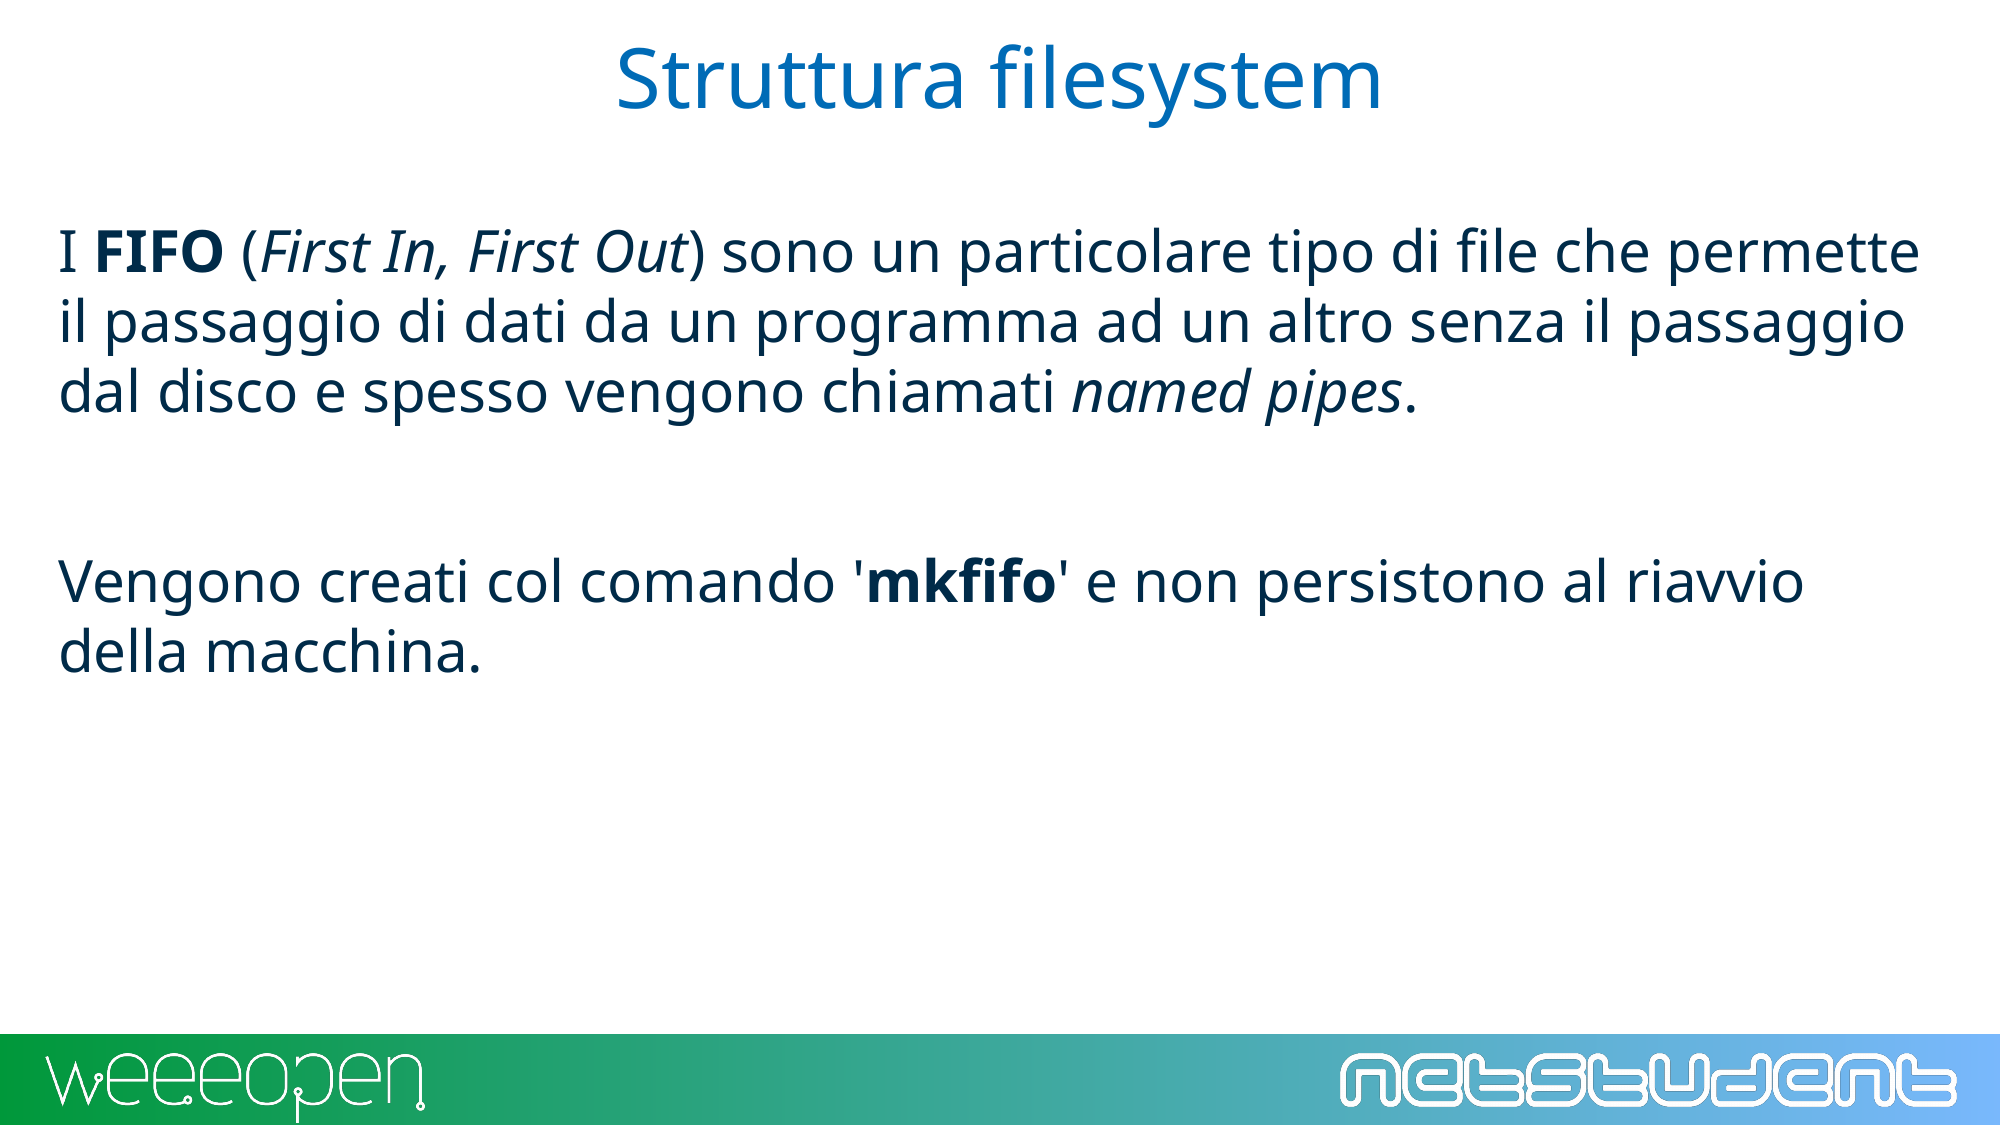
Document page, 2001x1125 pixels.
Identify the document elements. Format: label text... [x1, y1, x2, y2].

picture [1340, 1053, 1957, 1107]
picture [45, 1053, 425, 1123]
title Struttura filesystem [43, 29, 1959, 206]
list I FIFO (First In, First Out) sono un particolare tipo di file che permette il passaggio di dati da un programma ad un altro senza il passaggio dal disco e spesso vengono chiamati named pipes. Vengono creati col comando 'mkfifo' e non persistono al riavvio della macchina. [43, 206, 1959, 922]
